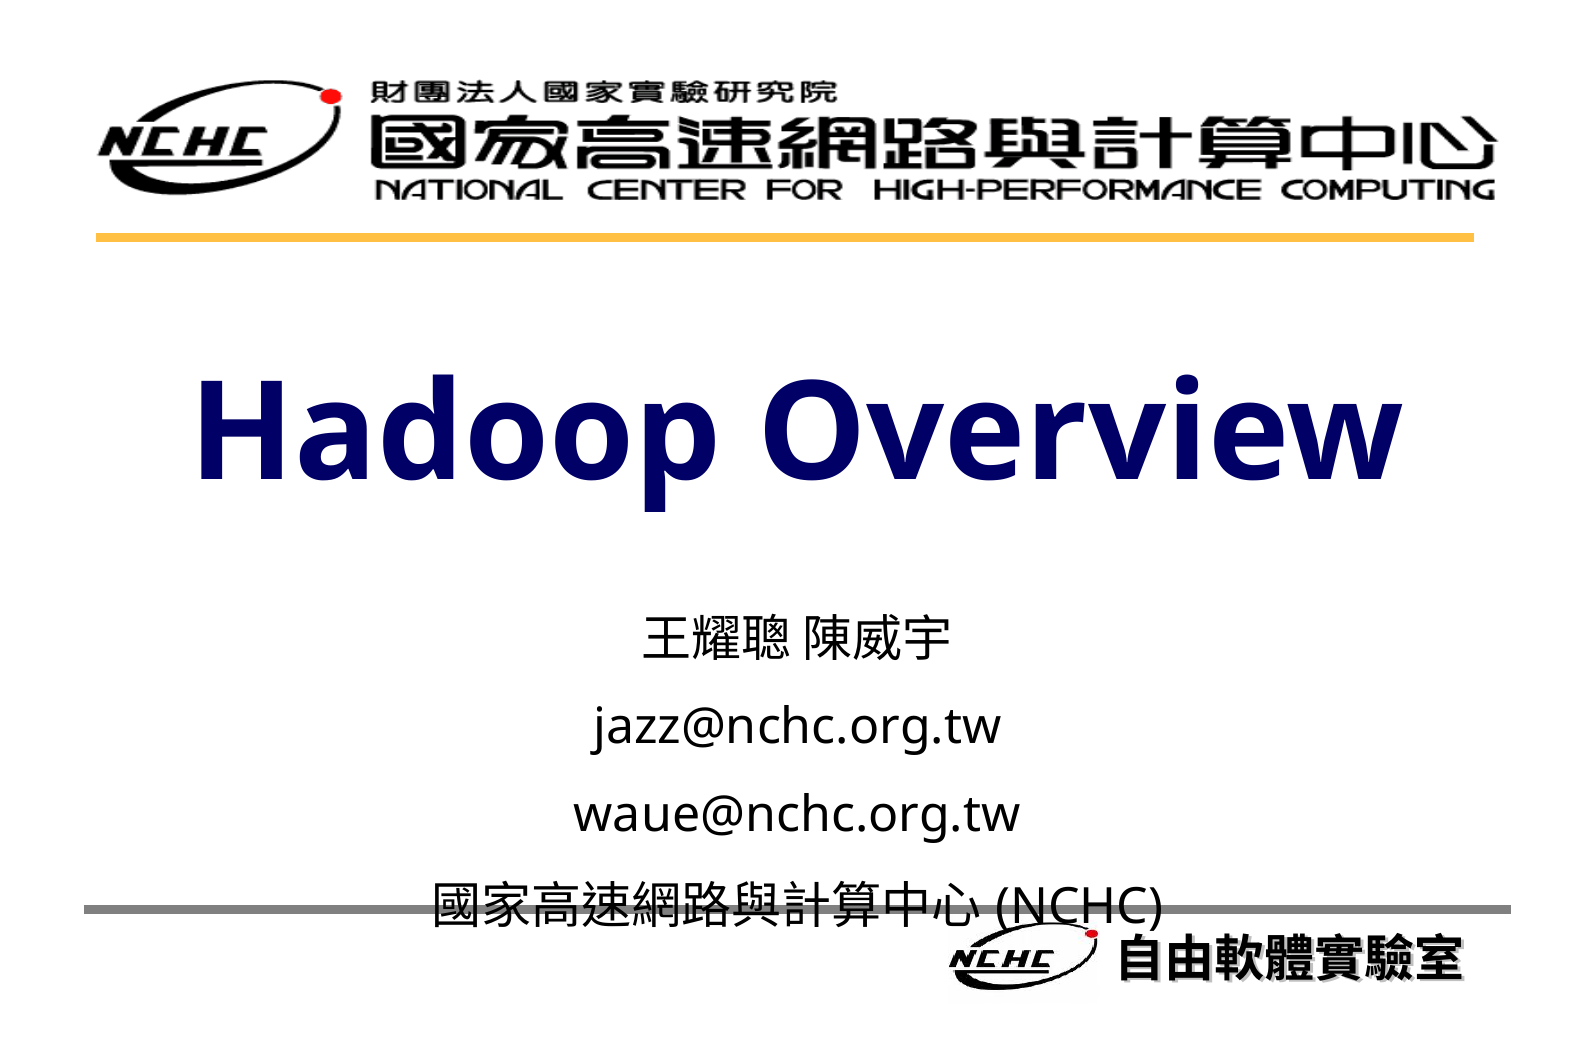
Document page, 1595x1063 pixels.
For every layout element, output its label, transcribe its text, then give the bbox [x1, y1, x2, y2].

picture [948, 949, 1100, 1004]
title Hadoop Overview [169, 310, 1425, 542]
text_box 王耀聰 陳威宇 jazz@nchc.org.tw waue@nchc.org.tw 國家高速網路與計算中心(NCHC) [280, 583, 1314, 949]
